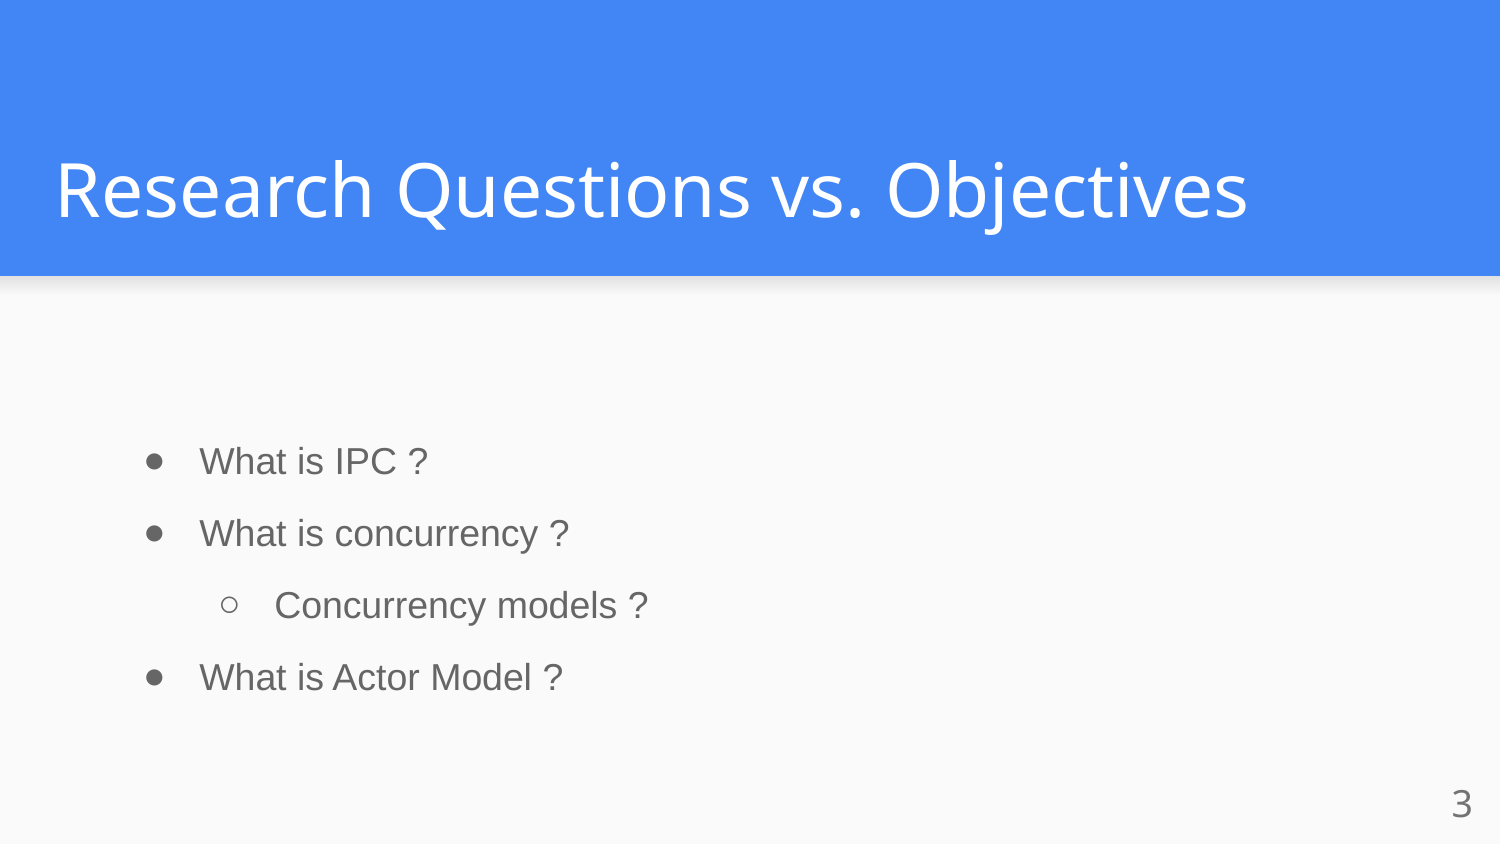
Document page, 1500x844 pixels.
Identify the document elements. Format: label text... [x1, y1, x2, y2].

list What is IPC ? What is concurrency ? Concurrency models ? What is Actor Model ? [109, 395, 1026, 689]
title Research Questions vs. Objectives [39, 121, 1389, 248]
slide_number 3 [1398, 770, 1489, 835]
